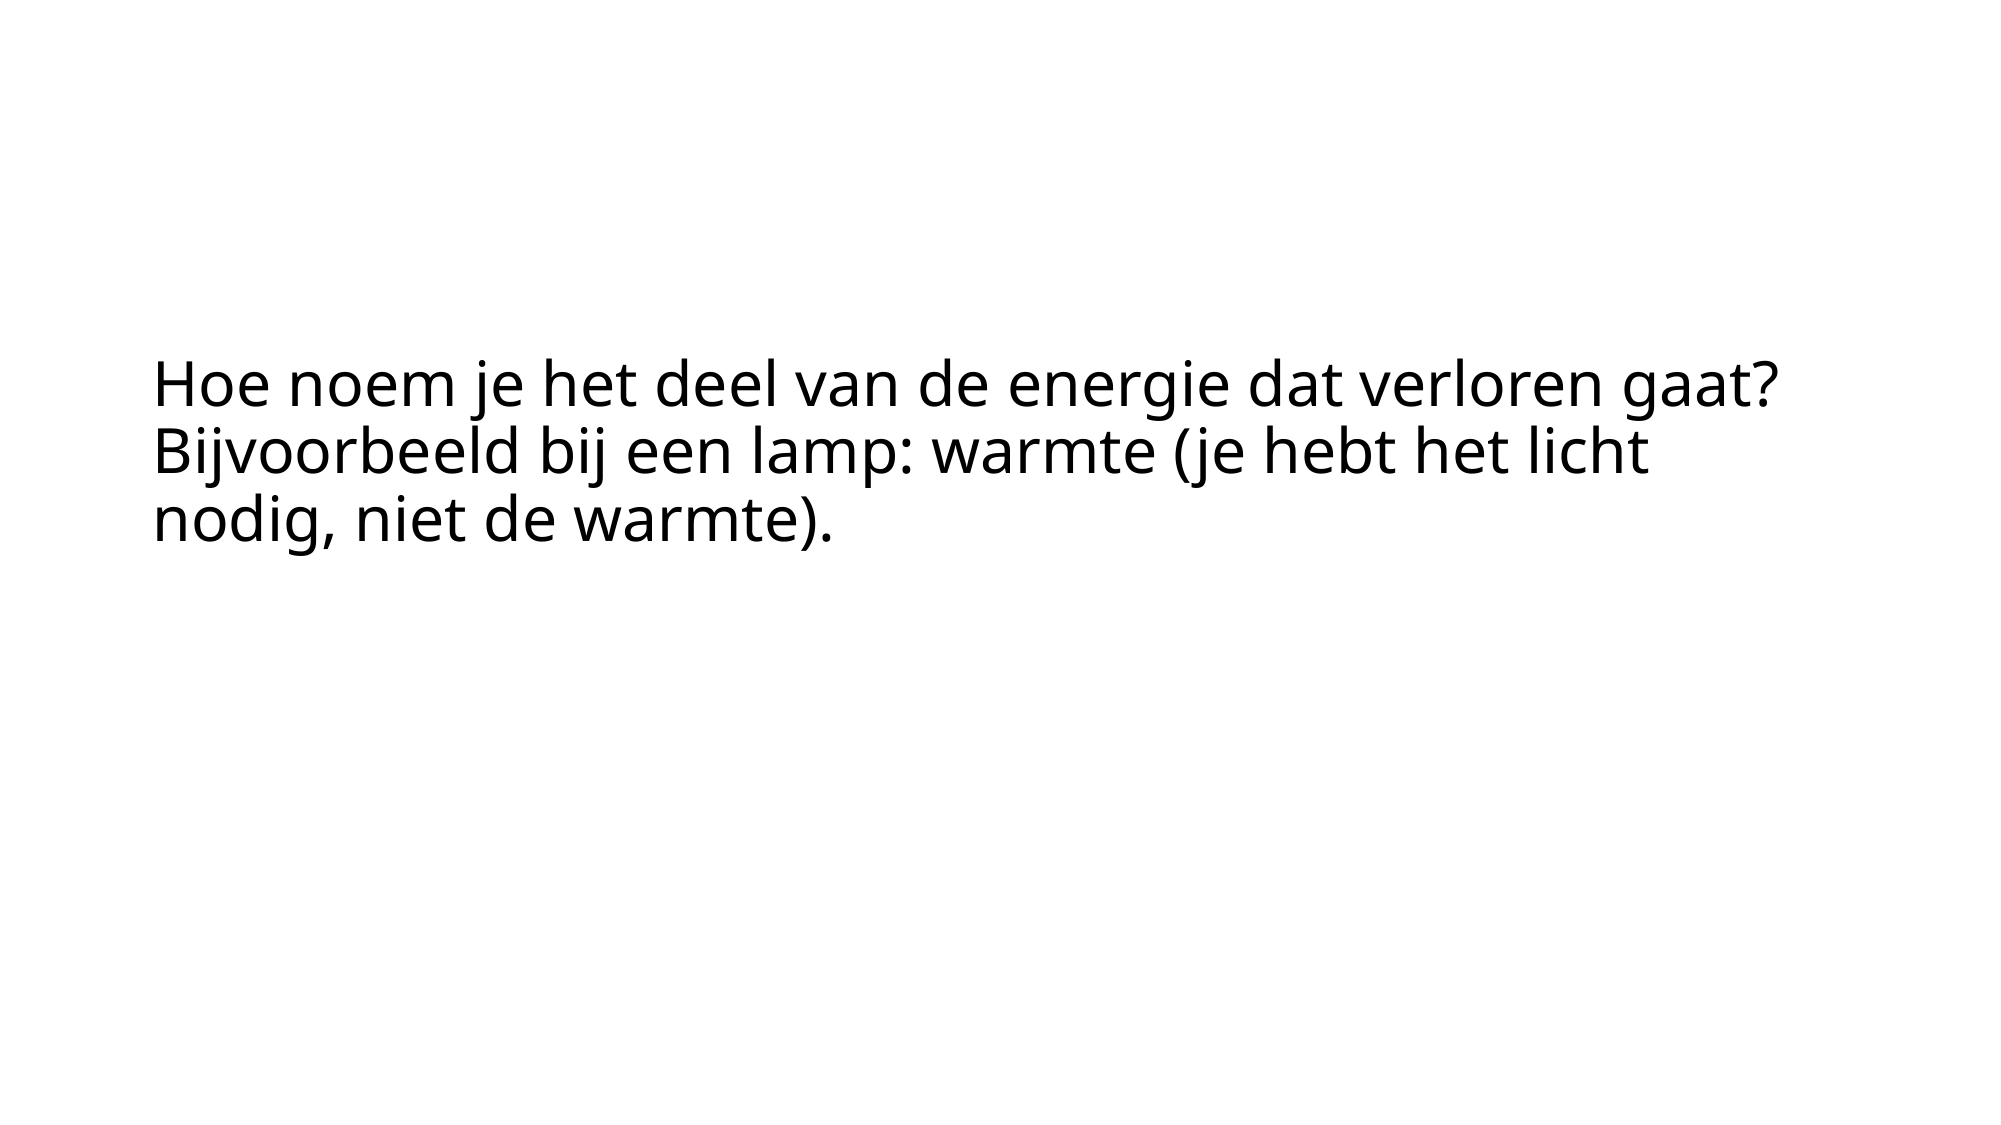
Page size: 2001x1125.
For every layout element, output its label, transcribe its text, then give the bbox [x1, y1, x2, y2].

title Hoe noem je het deel van de energie dat verloren gaat? Bijvoorbeeld bij een lamp: warmte (je hebt het licht nodig, niet de warmte). [137, 345, 1863, 563]
